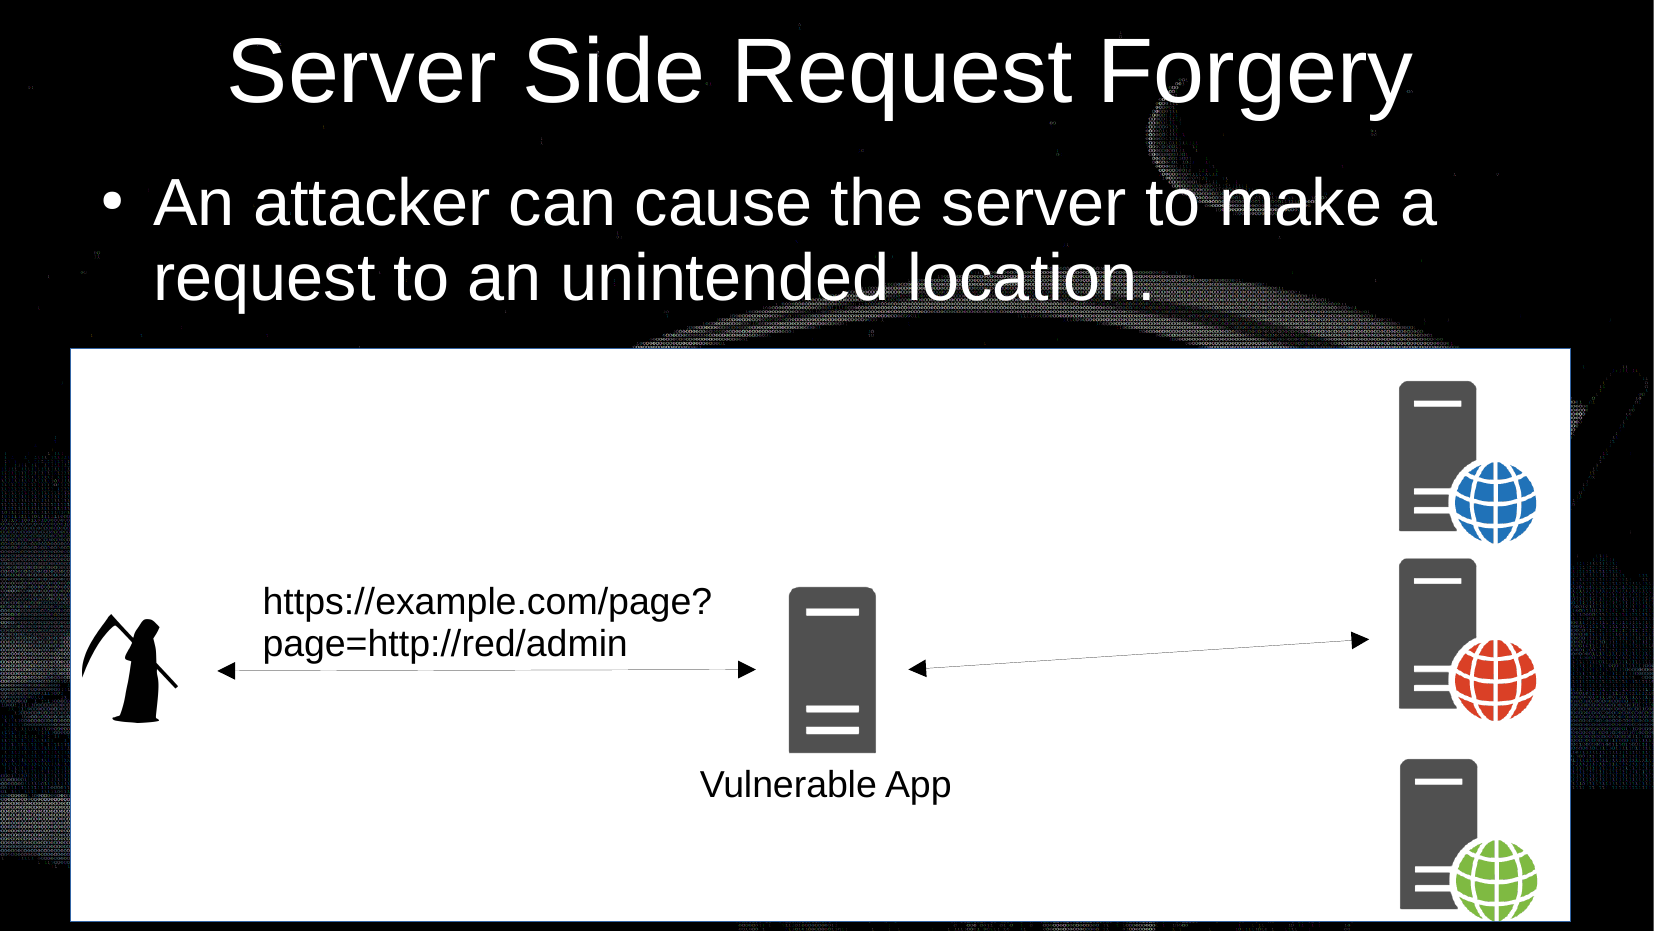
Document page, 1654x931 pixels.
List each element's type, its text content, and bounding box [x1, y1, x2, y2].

title Server Side Request Forgery [11, 0, 1630, 174]
text_box https://example.com/page?page=http://red/admin [177, 572, 768, 756]
picture [755, 553, 909, 756]
text_box [70, 348, 1571, 922]
picture [82, 614, 178, 723]
text_box Vulnerable App [685, 756, 969, 821]
picture [0, 0, 1654, 931]
list An attacker can cause the server to make a request to an unintended location. [82, 165, 1571, 348]
